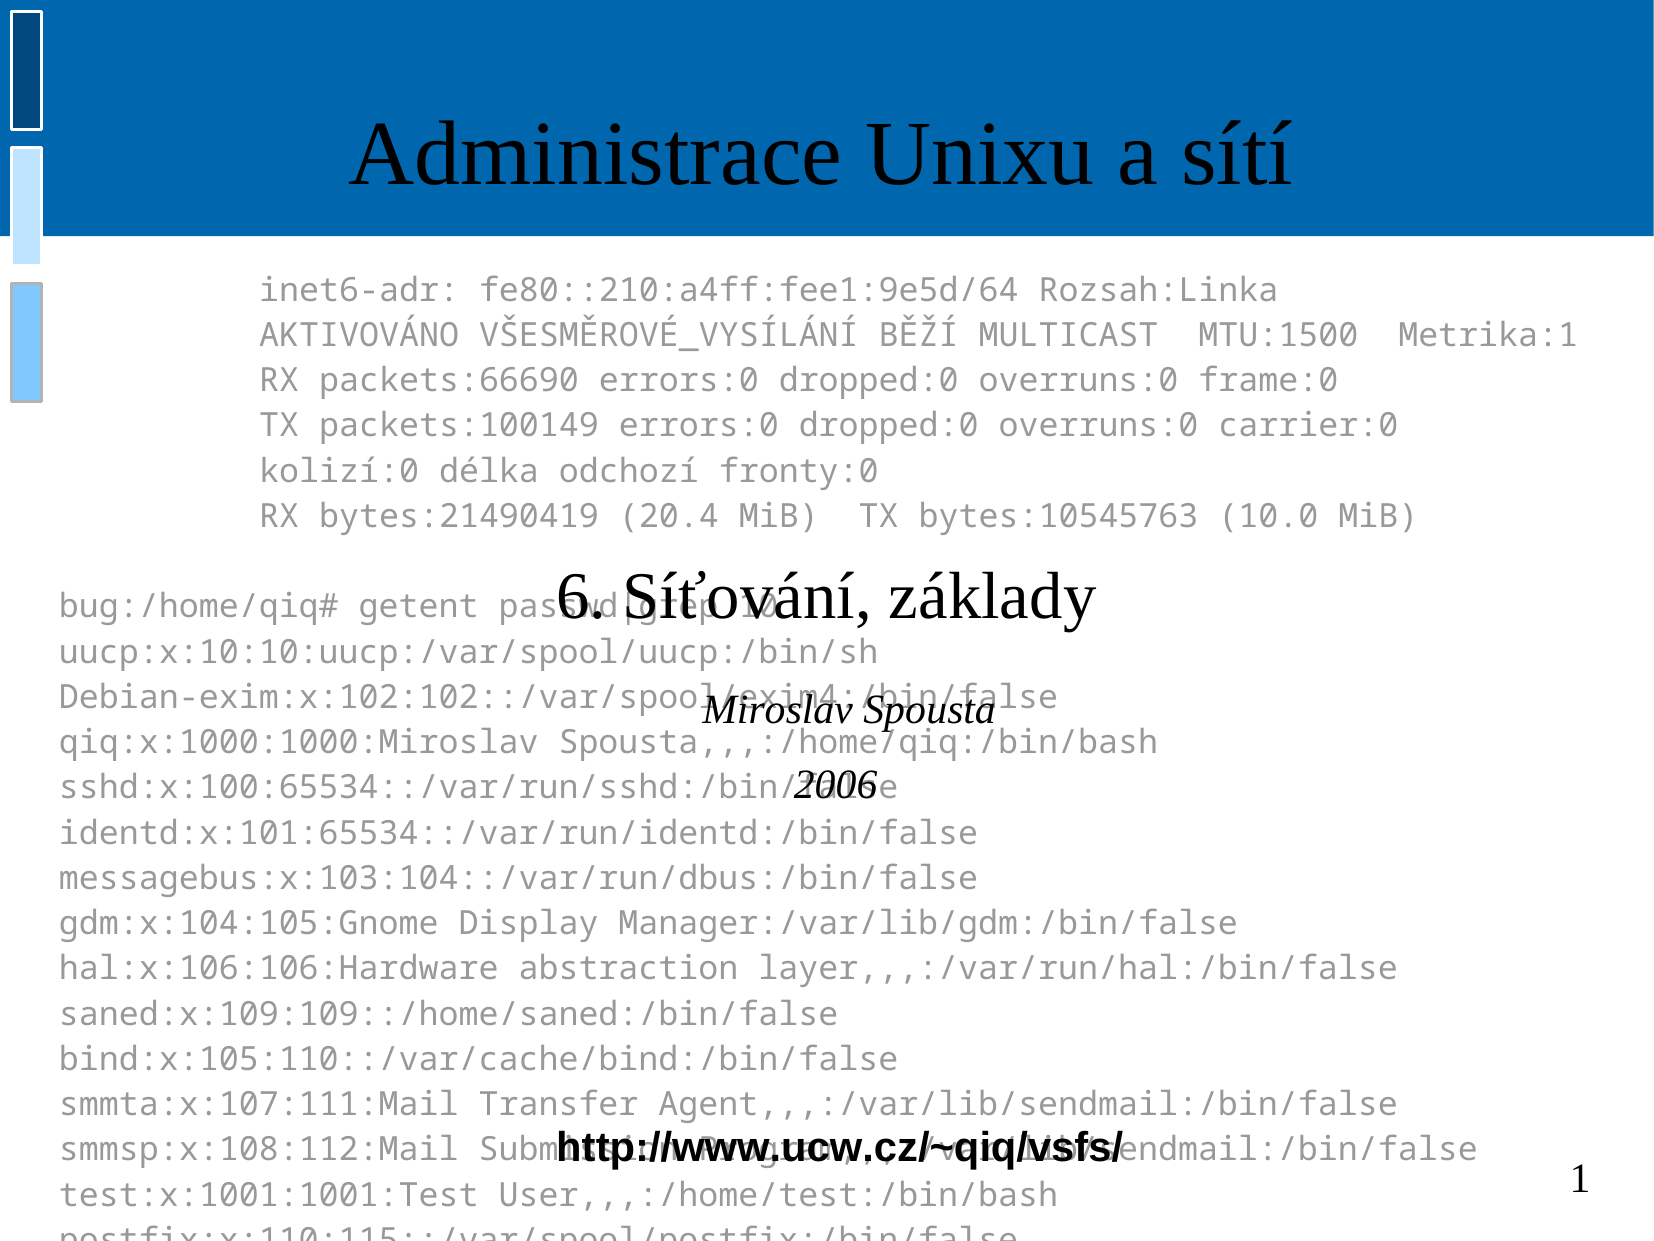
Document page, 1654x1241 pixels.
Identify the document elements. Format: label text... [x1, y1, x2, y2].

text_box inet6-adr: fe80::210:a4ff:fee1:9e5d/64 Rozsah:Linka AKTIVOVÁNO VŠESMĚROVÉ_VYSÍLÁNÍ BĚŽÍ MULTICAST MTU:1500 Metrika:1 RX packets:66690 errors:0 dropped:0 overruns:0 frame:0 TX packets:100149 errors:0 dropped:0 overruns:0 carrier:0 kolizí:0 délka odchozí fronty:0 RX bytes:21490419 (20.4 MiB) TX bytes:10545763 (10.0 MiB) bug:/home/qiq# getent passwd|grep 10 uucp:x:10:10:uucp:/var/spool/uucp:/bin/sh Debian-exim:x:102:102::/var/spool/exim4:/bin/false qiq:x:1000:1000:Miroslav Spousta,,,:/home/qiq:/bin/bash sshd:x:100:65534::/var/run/sshd:/bin/false identd:x:101:65534::/var/run/identd:/bin/false messagebus:x:103:104::/var/run/dbus:/bin/false gdm:x:104:105:Gnome Display Manager:/var/lib/gdm:/bin/false hal:x:106:106:Hardware abstraction layer,,,:/var/run/hal:/bin/false saned:x:109:109::/home/saned:/bin/false bind:x:105:110::/var/cache/bind:/bin/false smmta:x:107:111:Mail Transfer Agent,,,:/var/lib/sendmail:/bin/false smmsp:x:108:112:Mail Submission Program,,,:/var/lib/sendmail:/bin/false test:x:1001:1001:Test User,,,:/home/test:/bin/bash postfix:x:110:115::/var/spool/postfix:/bin/false [59, 636, 1625, 1241]
text_box Miroslav Spousta [409, 684, 1289, 735]
text_box http://www.ucw.cz/~qiq/vsfs/ [498, 1121, 1182, 1172]
text_box 6. Síťování, základy [0, 555, 1654, 636]
title Administrace Unixu a sítí [115, 49, 1528, 257]
text_box 2006 [793, 761, 886, 812]
text_box inet6-adr: fe80::210:a4ff:fee1:9e5d/64 Rozsah:Linka AKTIVOVÁNO VŠESMĚROVÉ_VYSÍLÁNÍ BĚŽÍ MULTICAST MTU:1500 Metrika:1 RX packets:66690 errors:0 dropped:0 overruns:0 frame:0 TX packets:100149 errors:0 dropped:0 overruns:0 carrier:0 kolizí:0 délka odchozí fronty:0 RX bytes:21490419 (20.4 MiB) TX bytes:10545763 (10.0 MiB) bug:/home/qiq# getent passwd|grep 10 uucp:x:10:10:uucp:/var/spool/uucp:/bin/sh Debian-exim:x:102:102::/var/spool/exim4:/bin/false qiq:x:1000:1000:Miroslav Spousta,,,:/home/qiq:/bin/bash sshd:x:100:65534::/var/run/sshd:/bin/false identd:x:101:65534::/var/run/identd:/bin/false messagebus:x:103:104::/var/run/dbus:/bin/false gdm:x:104:105:Gnome Display Manager:/var/lib/gdm:/bin/false hal:x:106:106:Hardware abstraction layer,,,:/var/run/hal:/bin/false saned:x:109:109::/home/saned:/bin/false bind:x:105:110::/var/cache/bind:/bin/false smmta:x:107:111:Mail Transfer Agent,,,:/var/lib/sendmail:/bin/false smmsp:x:108:112:Mail Submission Program,,,:/var/lib/sendmail:/bin/false test:x:1001:1001:Test User,,,:/home/test:/bin/bash postfix:x:110:115::/var/spool/postfix:/bin/false [59, 265, 1625, 555]
